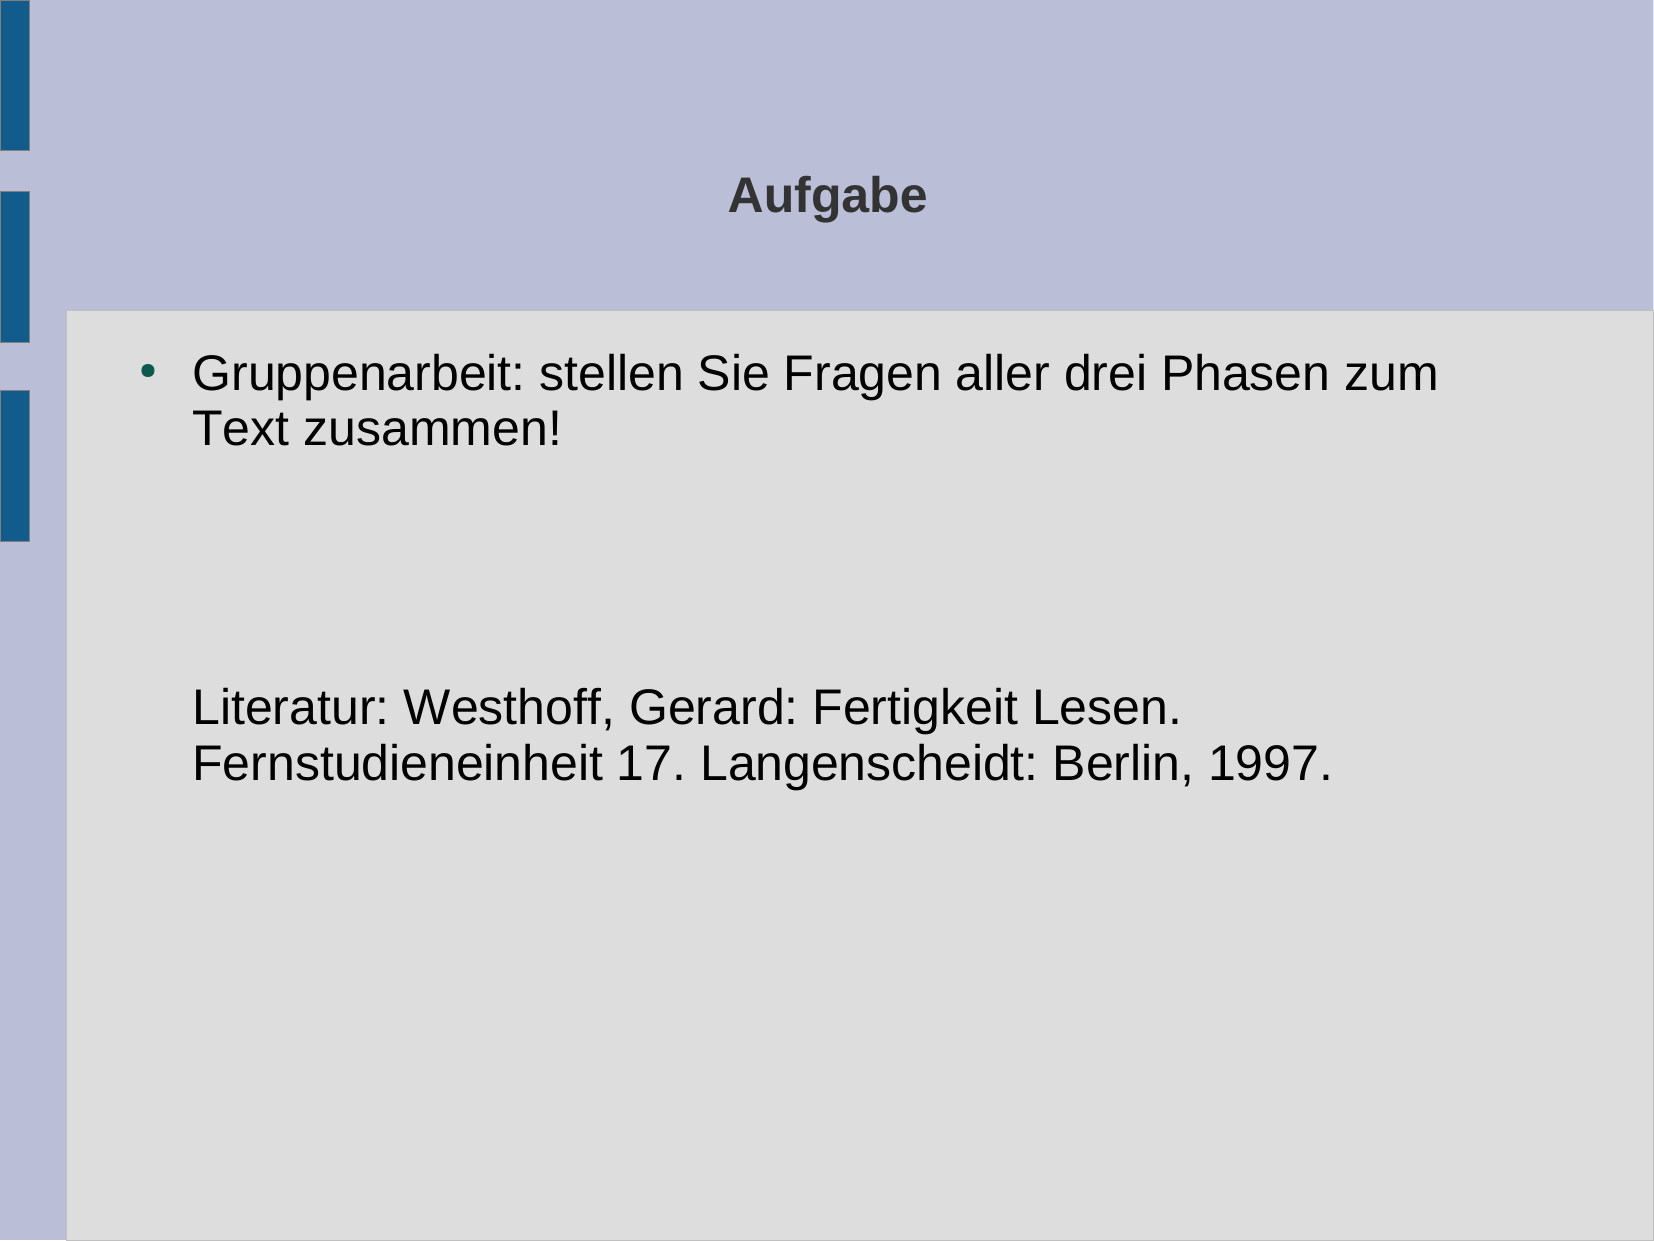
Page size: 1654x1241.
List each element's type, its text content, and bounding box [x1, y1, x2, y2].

title Aufgabe [121, 91, 1534, 299]
list Gruppenarbeit: stellen Sie Fragen aller drei Phasen zum Text zusammen! Literatur: Westhoff, Gerard: Fertigkeit Lesen. Fernstudieneinheit 17. Langenscheidt: Berlin, 1997. [121, 344, 1534, 1127]
